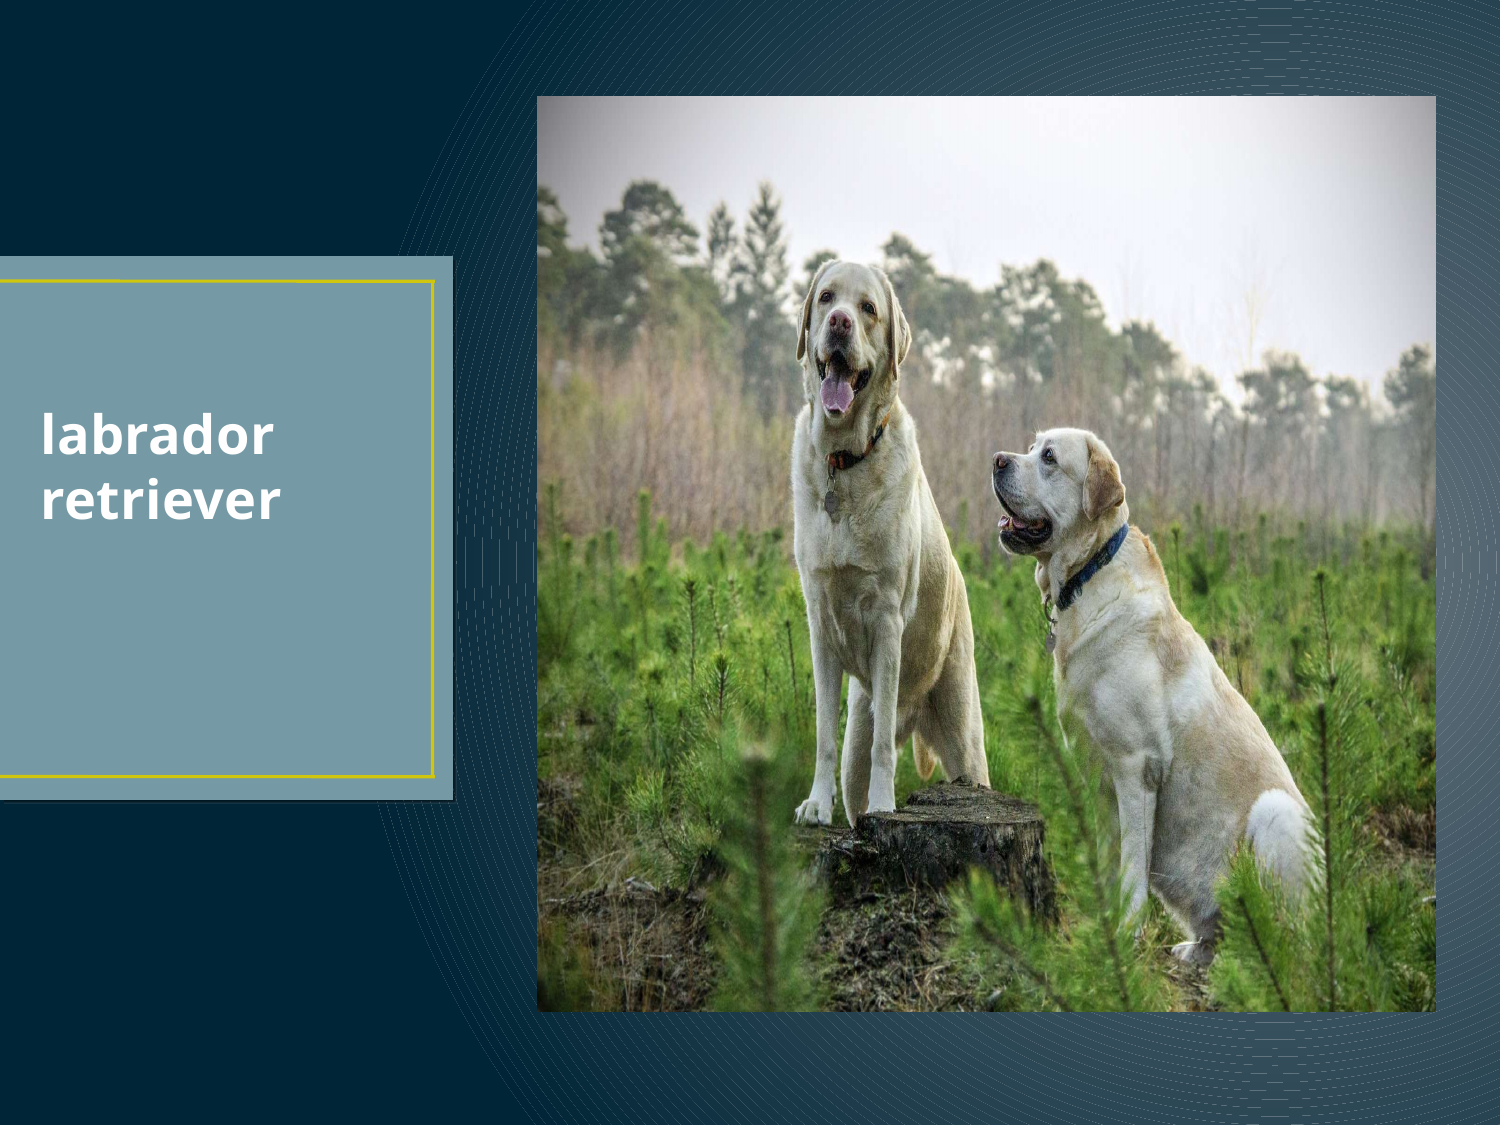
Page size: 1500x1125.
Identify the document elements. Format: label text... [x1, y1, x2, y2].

title labrador retriever [25, 312, 416, 538]
picture [537, 96, 1436, 1012]
